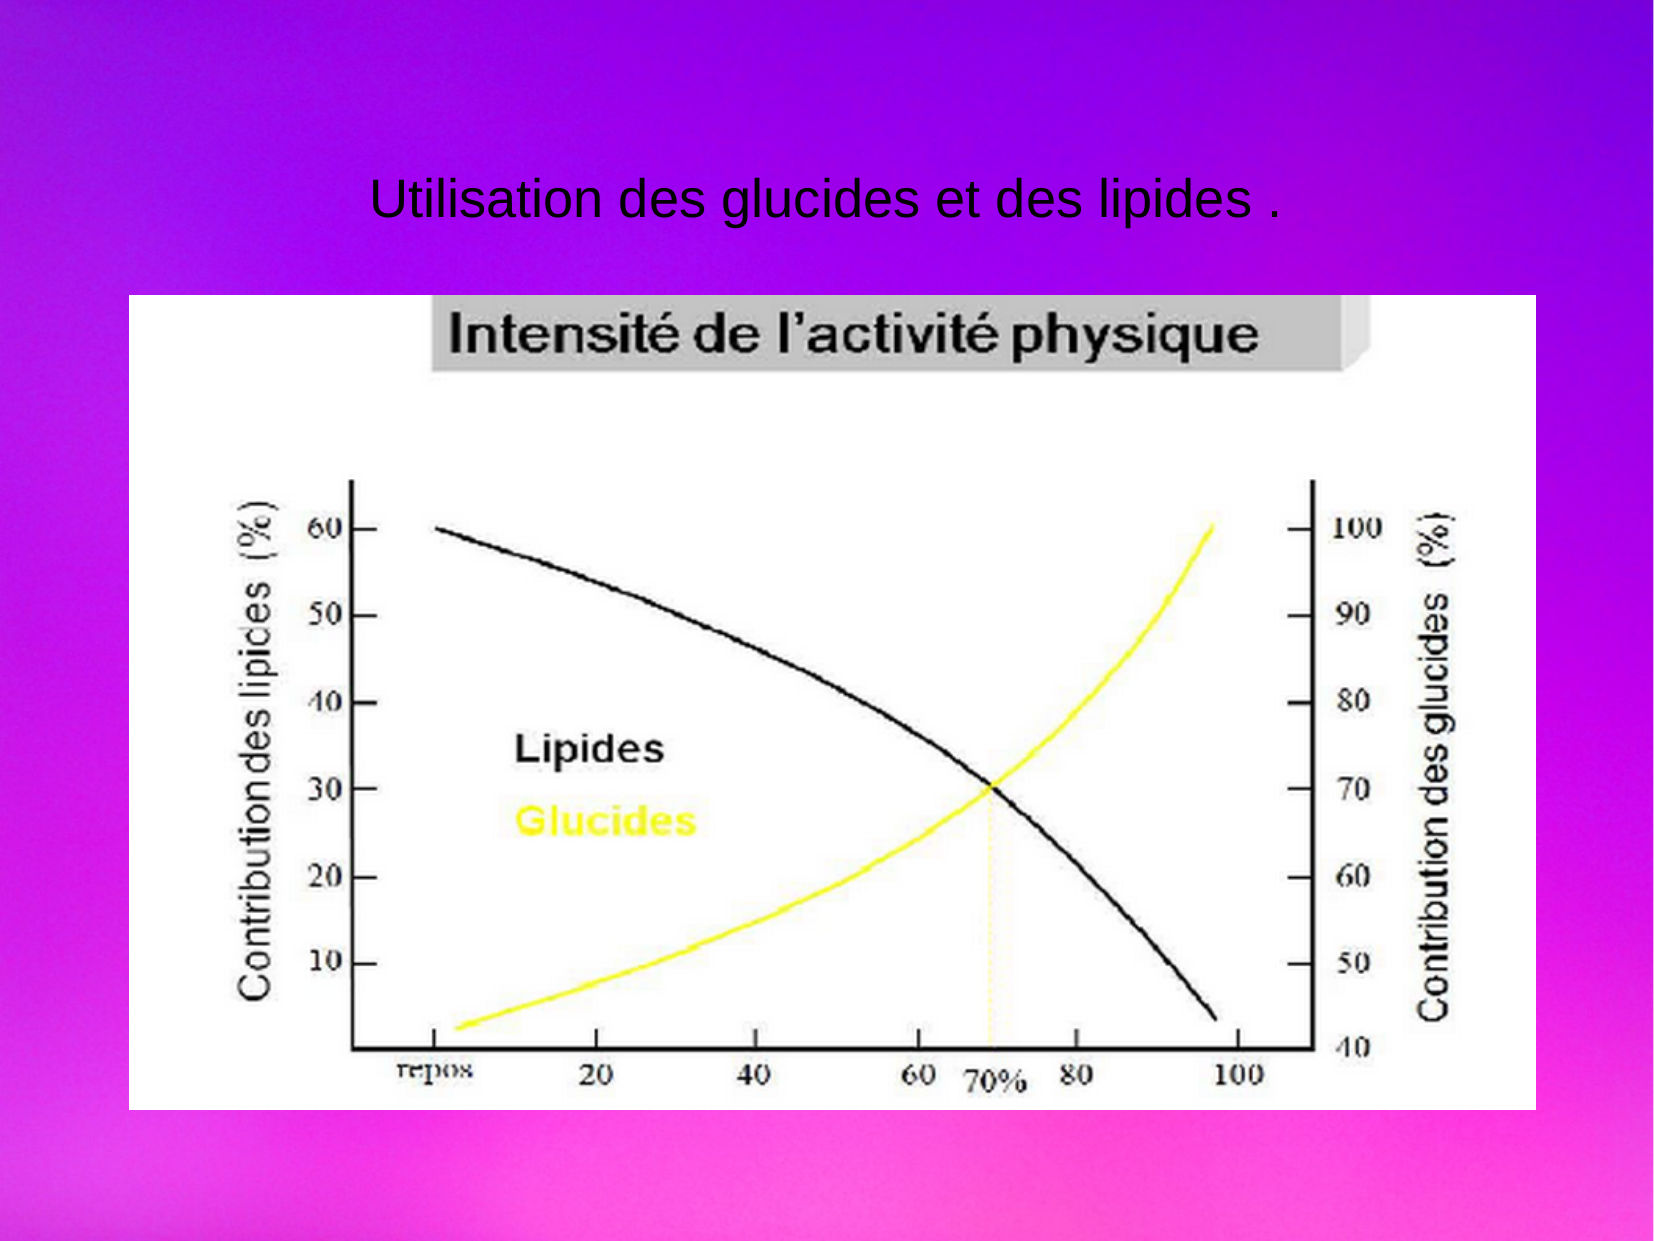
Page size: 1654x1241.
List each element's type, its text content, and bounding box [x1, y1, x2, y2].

text_box Utilisation des glucides et des lipides . [354, 160, 1565, 237]
picture [0, 0, 1654, 1241]
